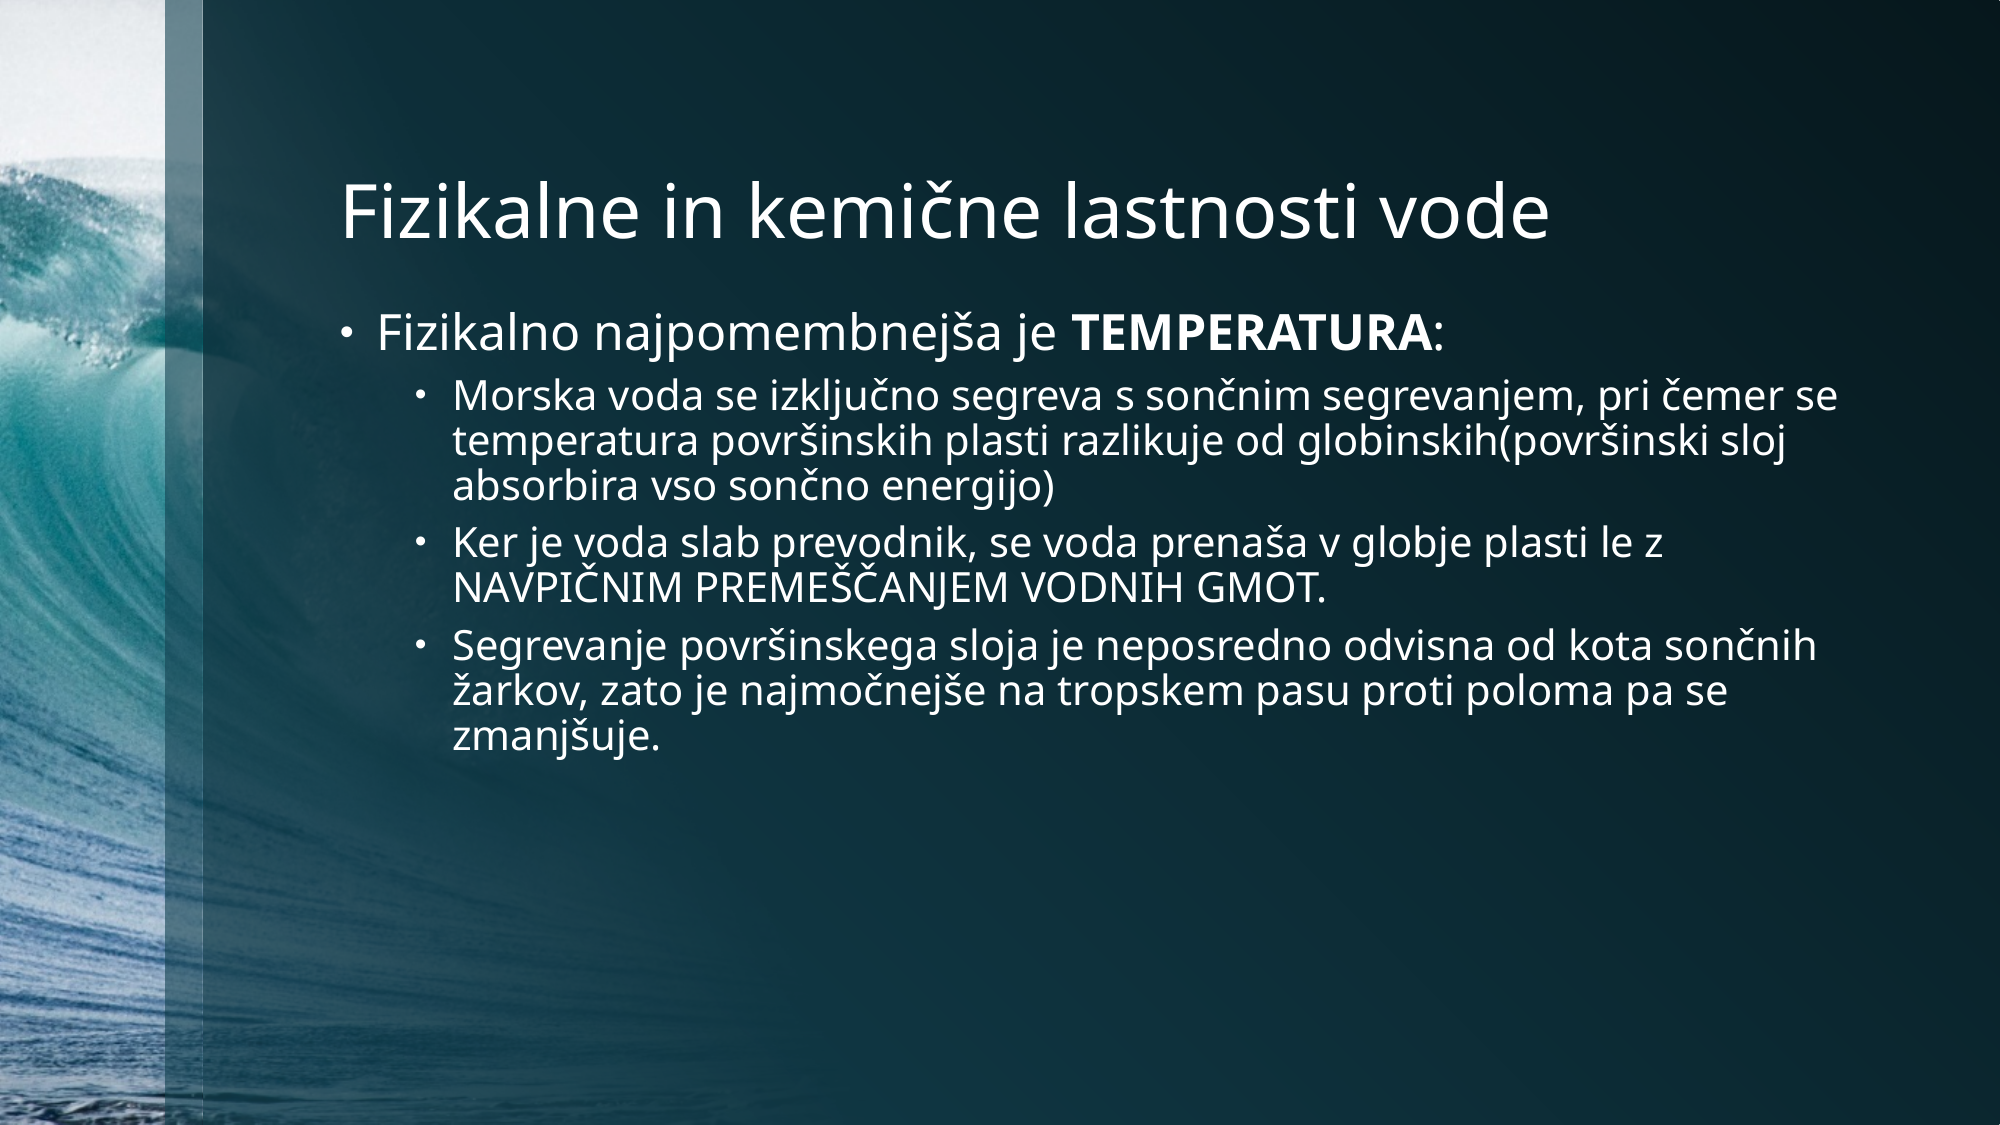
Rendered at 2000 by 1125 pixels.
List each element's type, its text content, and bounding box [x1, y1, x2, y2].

list Fizikalno najpomembnejša je TEMPERATURA: Morska voda se izključno segreva s sončnim segrevanjem, pri čemer se temperatura površinskih plasti razlikuje od globinskih(površinski sloj absorbira vso sončno energijo) Ker je voda slab prevodnik, se voda prenaša v globje plasti le z NAVPIČNIM PREMEŠČANJEM VODNIH GMOT. Segrevanje površinskega sloja je neposredno odvisna od kota sončnih žarkov, zato je najmočnejše na tropskem pasu proti poloma pa se zmanjšuje. [324, 299, 1886, 1047]
title Fizikalne in kemične lastnosti vode [324, 62, 1825, 263]
picture [0, 0, 2000, 1125]
